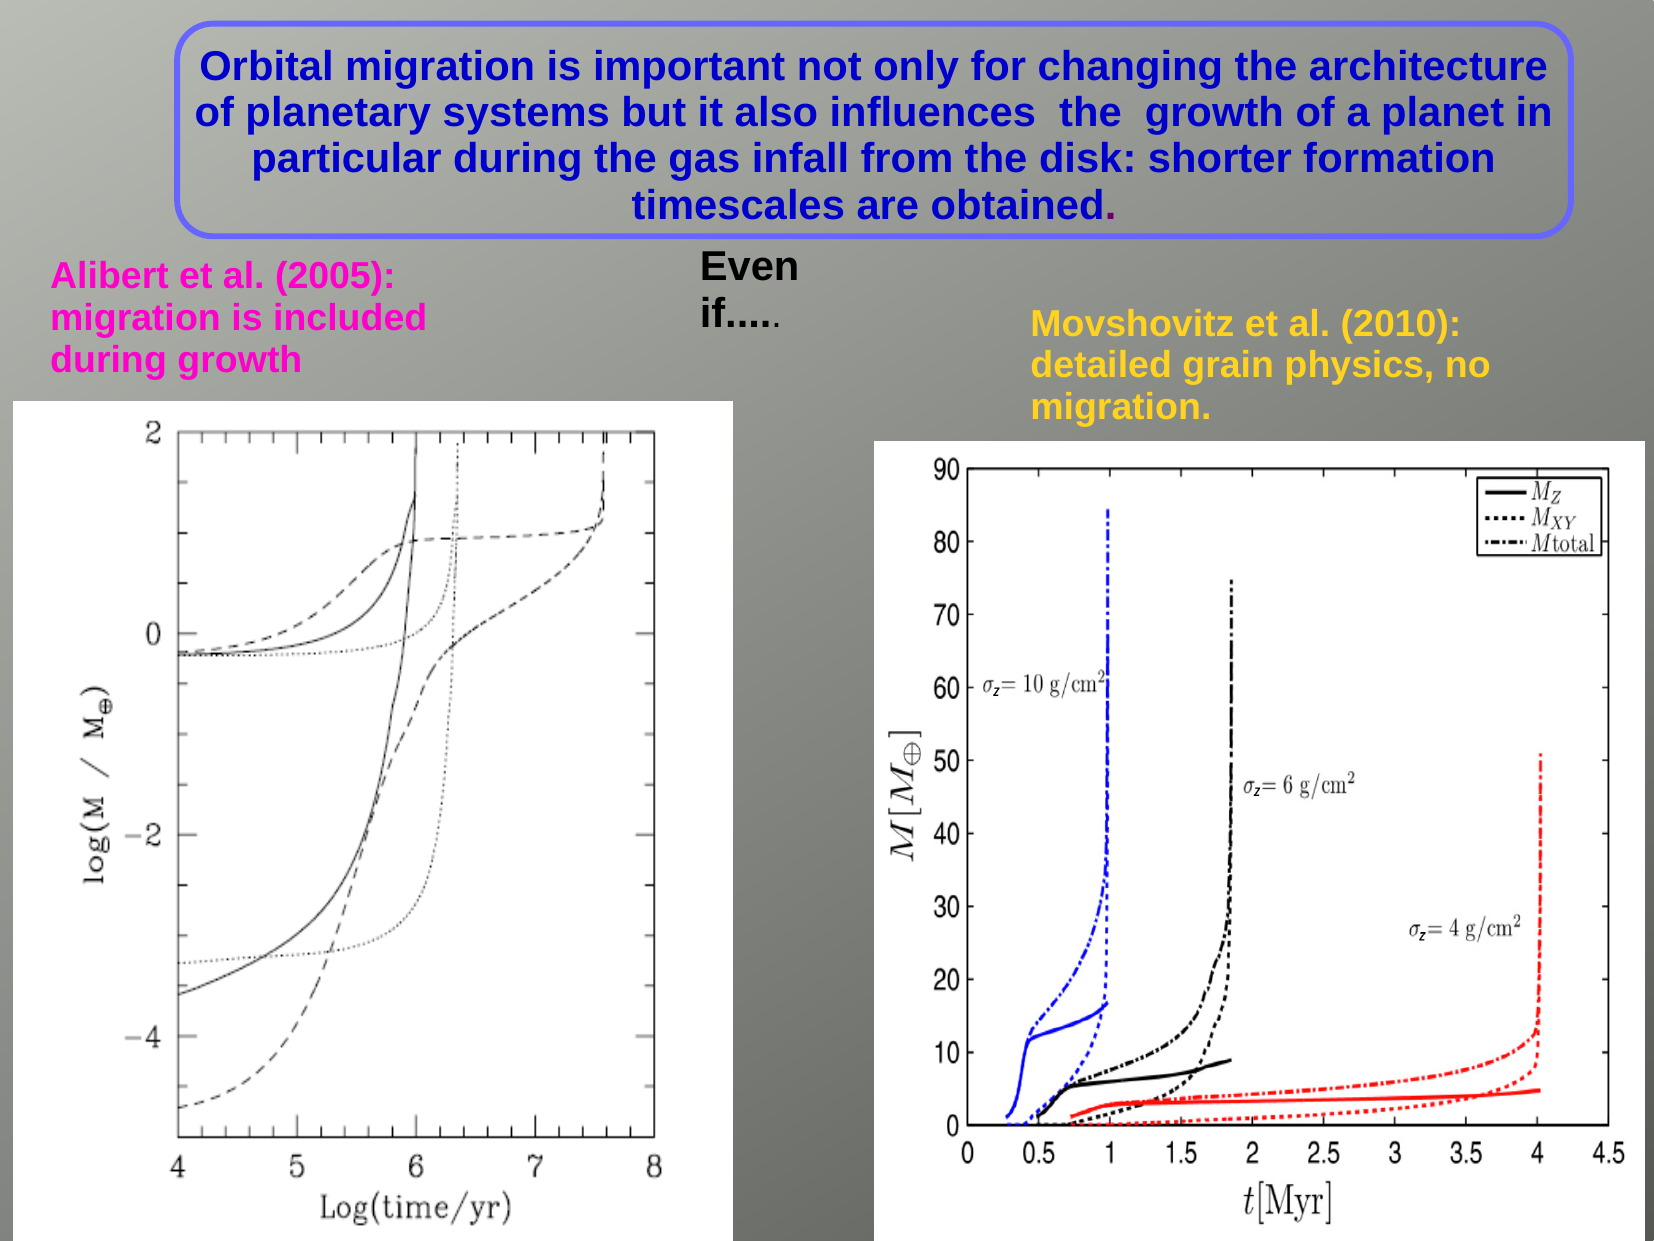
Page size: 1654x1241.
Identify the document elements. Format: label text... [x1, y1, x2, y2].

text_box Even if..... [685, 236, 863, 344]
text_box Alibert et al. (2005): migration is included during growth [35, 248, 508, 389]
text_box [177, 23, 1571, 237]
text_box Movshovitz et al. (2010): detailed grain physics, no migration. [1015, 295, 1607, 436]
picture [874, 441, 1645, 1241]
picture [13, 401, 733, 1241]
